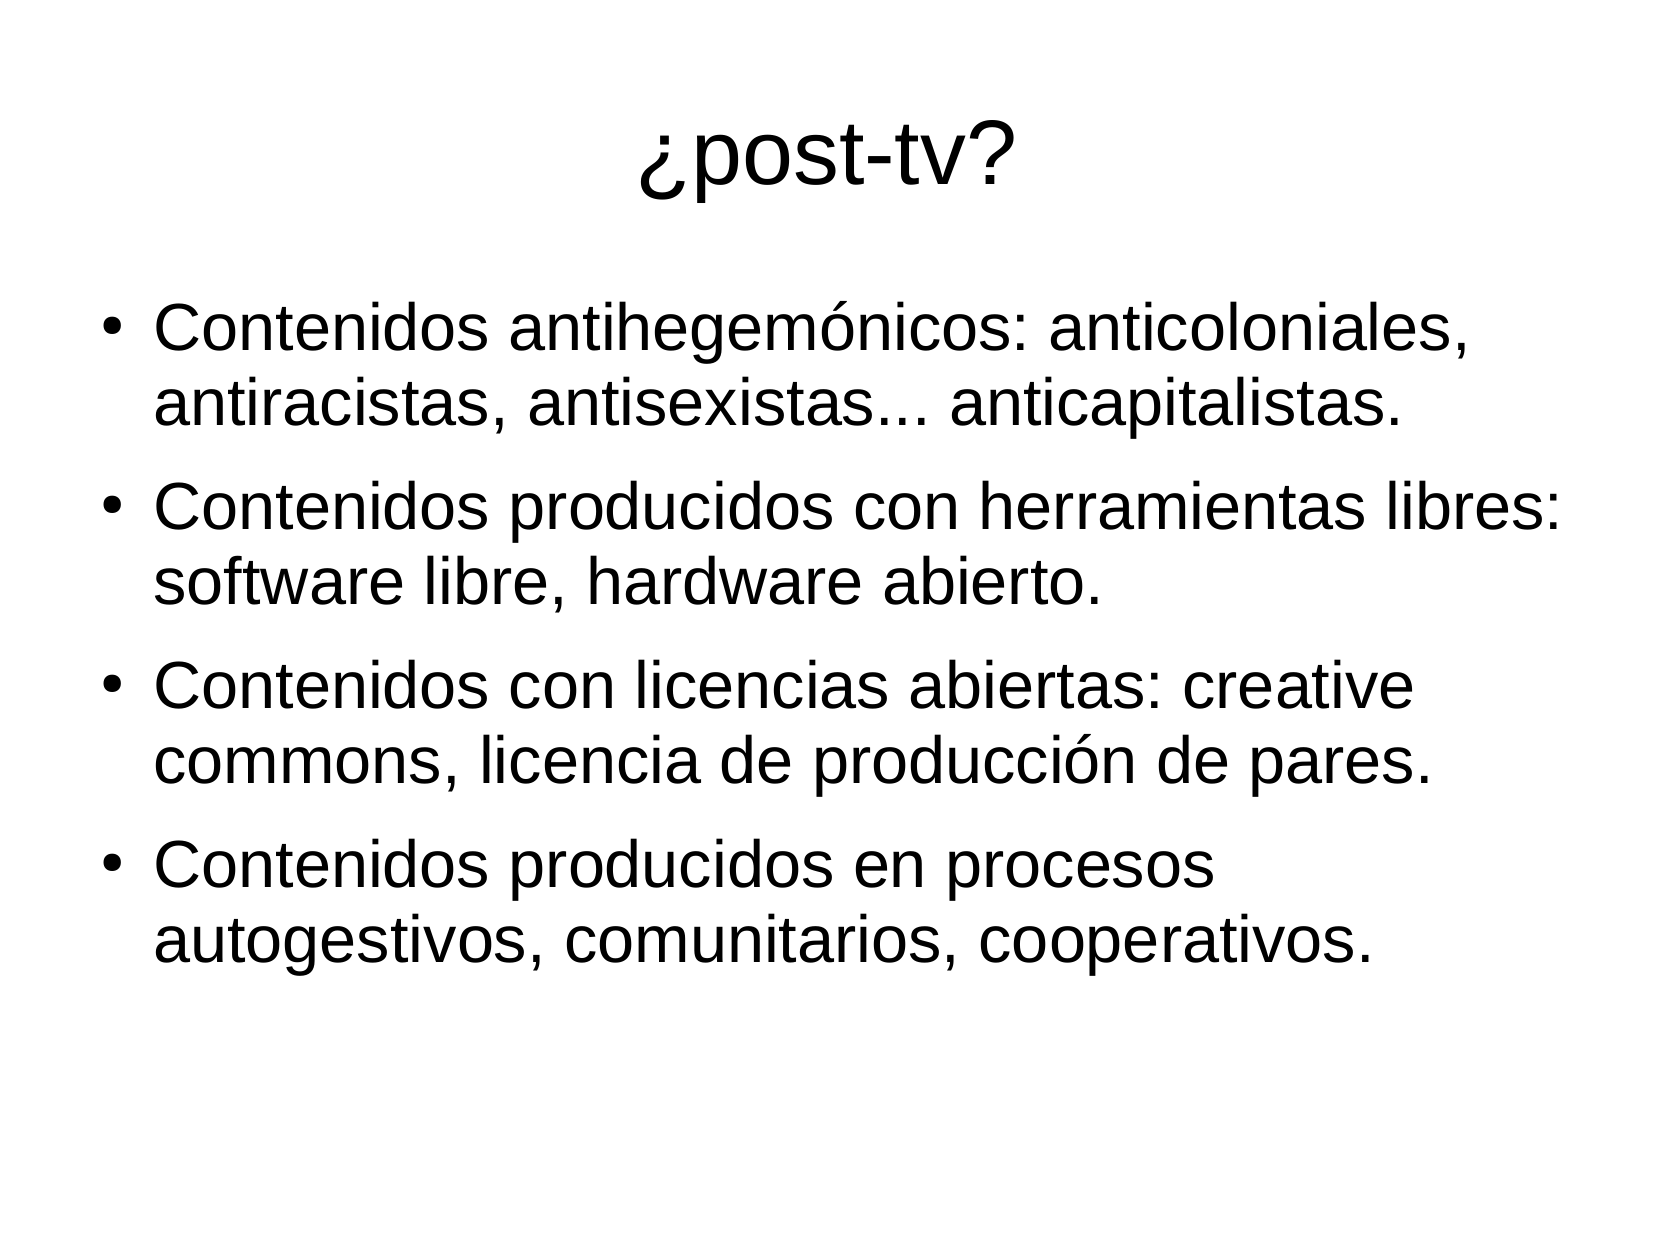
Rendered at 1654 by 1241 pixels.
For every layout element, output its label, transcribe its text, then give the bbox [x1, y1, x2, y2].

list Contenidos antihegemónicos: anticoloniales, antiracistas, antisexistas... anticapitalistas. Contenidos producidos con herramientas libres: software libre, hardware abierto. Contenidos con licencias abiertas: creative commons, licencia de producción de pares. Contenidos producidos en procesos autogestivos, comunitarios, cooperativos. [82, 290, 1571, 1010]
title ¿post-tv? [82, 49, 1571, 257]
